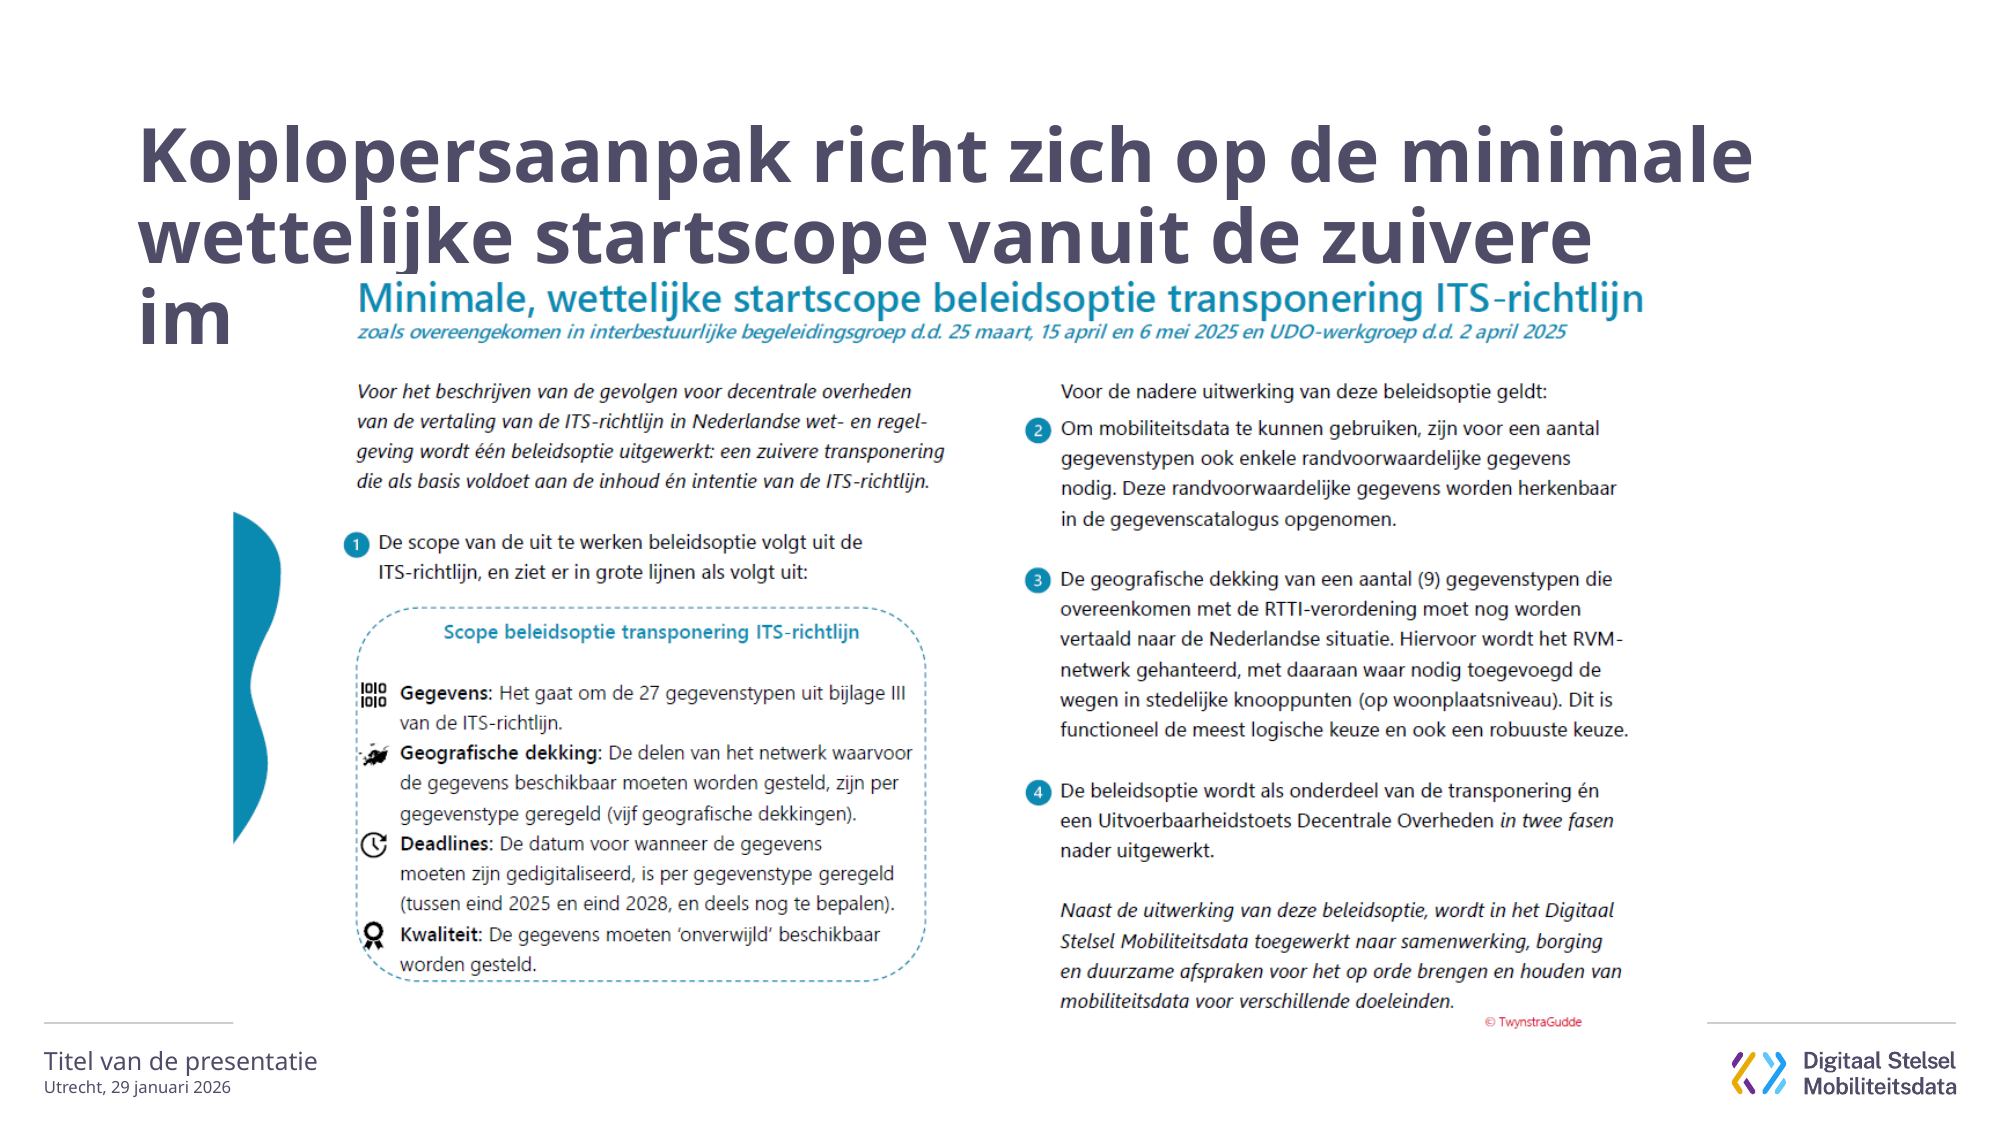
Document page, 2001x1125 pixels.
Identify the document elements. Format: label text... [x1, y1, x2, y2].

title Koplopersaanpak richt zich op de minimale wettelijke startscope vanuit de zuivere implementatie ITS-richtlijn [137, 153, 1863, 230]
text_box Utrecht, 29 januari 2026 [43, 1073, 494, 1100]
picture [233, 274, 1708, 1045]
text_box Titel van de presentatie [43, 1044, 1001, 1072]
